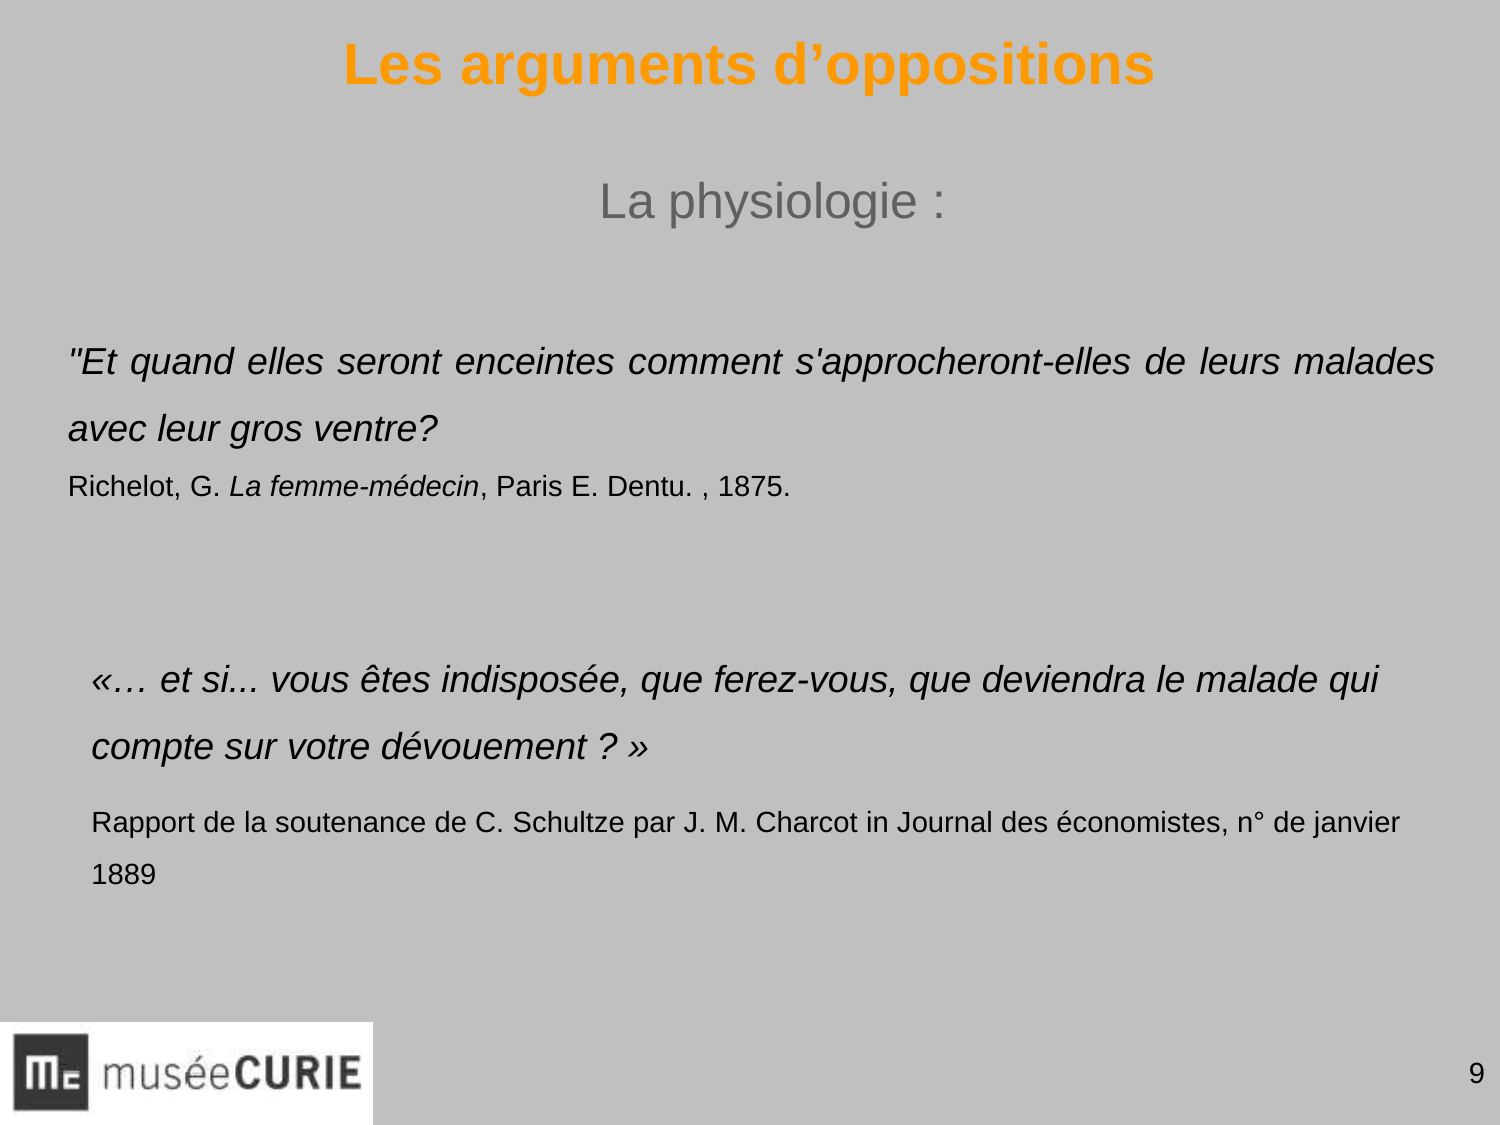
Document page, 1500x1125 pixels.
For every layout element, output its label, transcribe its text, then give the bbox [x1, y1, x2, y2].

text_box «… et si... vous êtes indisposée, que ferez-vous, que deviendra le malade qui compte sur votre dévouement ? » Rapport de la soutenance de C. Schultze par J. M. Charcot in Journal des économistes, n° de janvier 1889 [76, 624, 1436, 899]
text_box <numéro> [1387, 1046, 1500, 1125]
text_box La physiologie : [584, 160, 999, 237]
text_box "Et quand elles seront enceintes comment s'approcheront-elles de leurs malades avec leur gros ventre? Richelot, G. La femme-médecin, Paris E. Dentu. , 1875. [53, 306, 1451, 510]
picture [0, 1022, 373, 1125]
text_box Les arguments d’oppositions [41, 19, 1459, 105]
